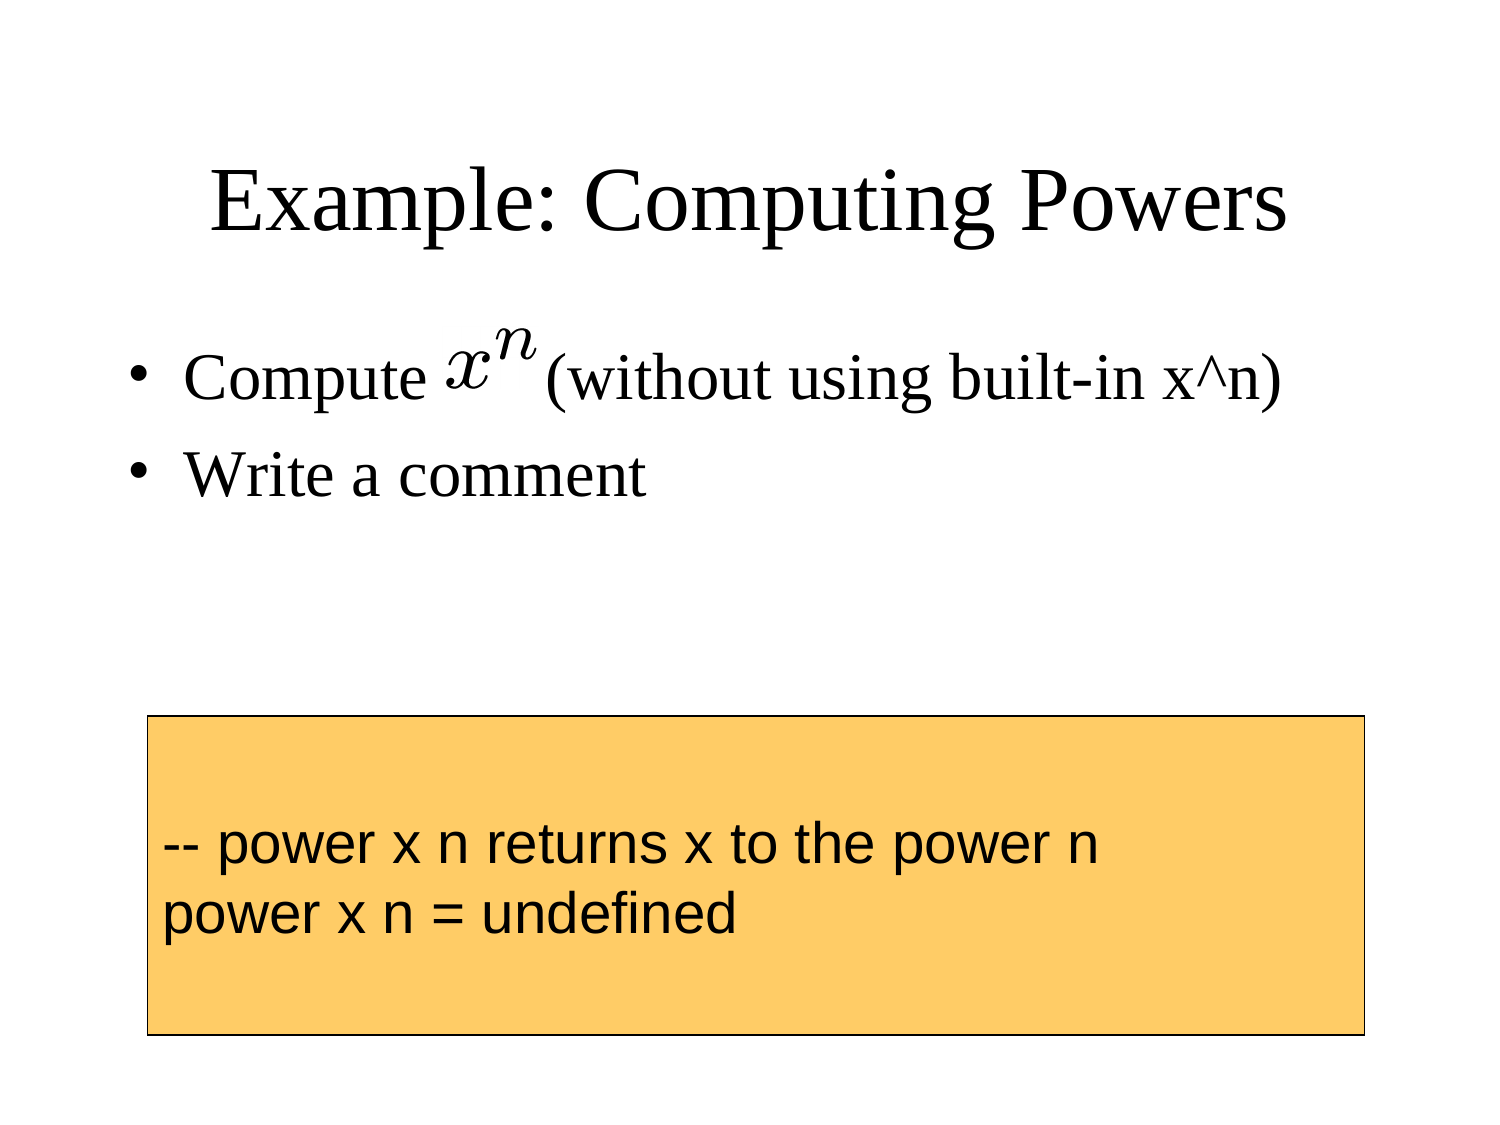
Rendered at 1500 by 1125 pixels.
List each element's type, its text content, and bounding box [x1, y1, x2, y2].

list Compute (without using built-in x^n) Write a comment [112, 324, 1388, 1000]
picture [442, 326, 539, 389]
text_box -- power x n returns x to the power n power x n = undefined [147, 716, 1365, 1035]
title Example: Computing Powers [112, 99, 1388, 288]
